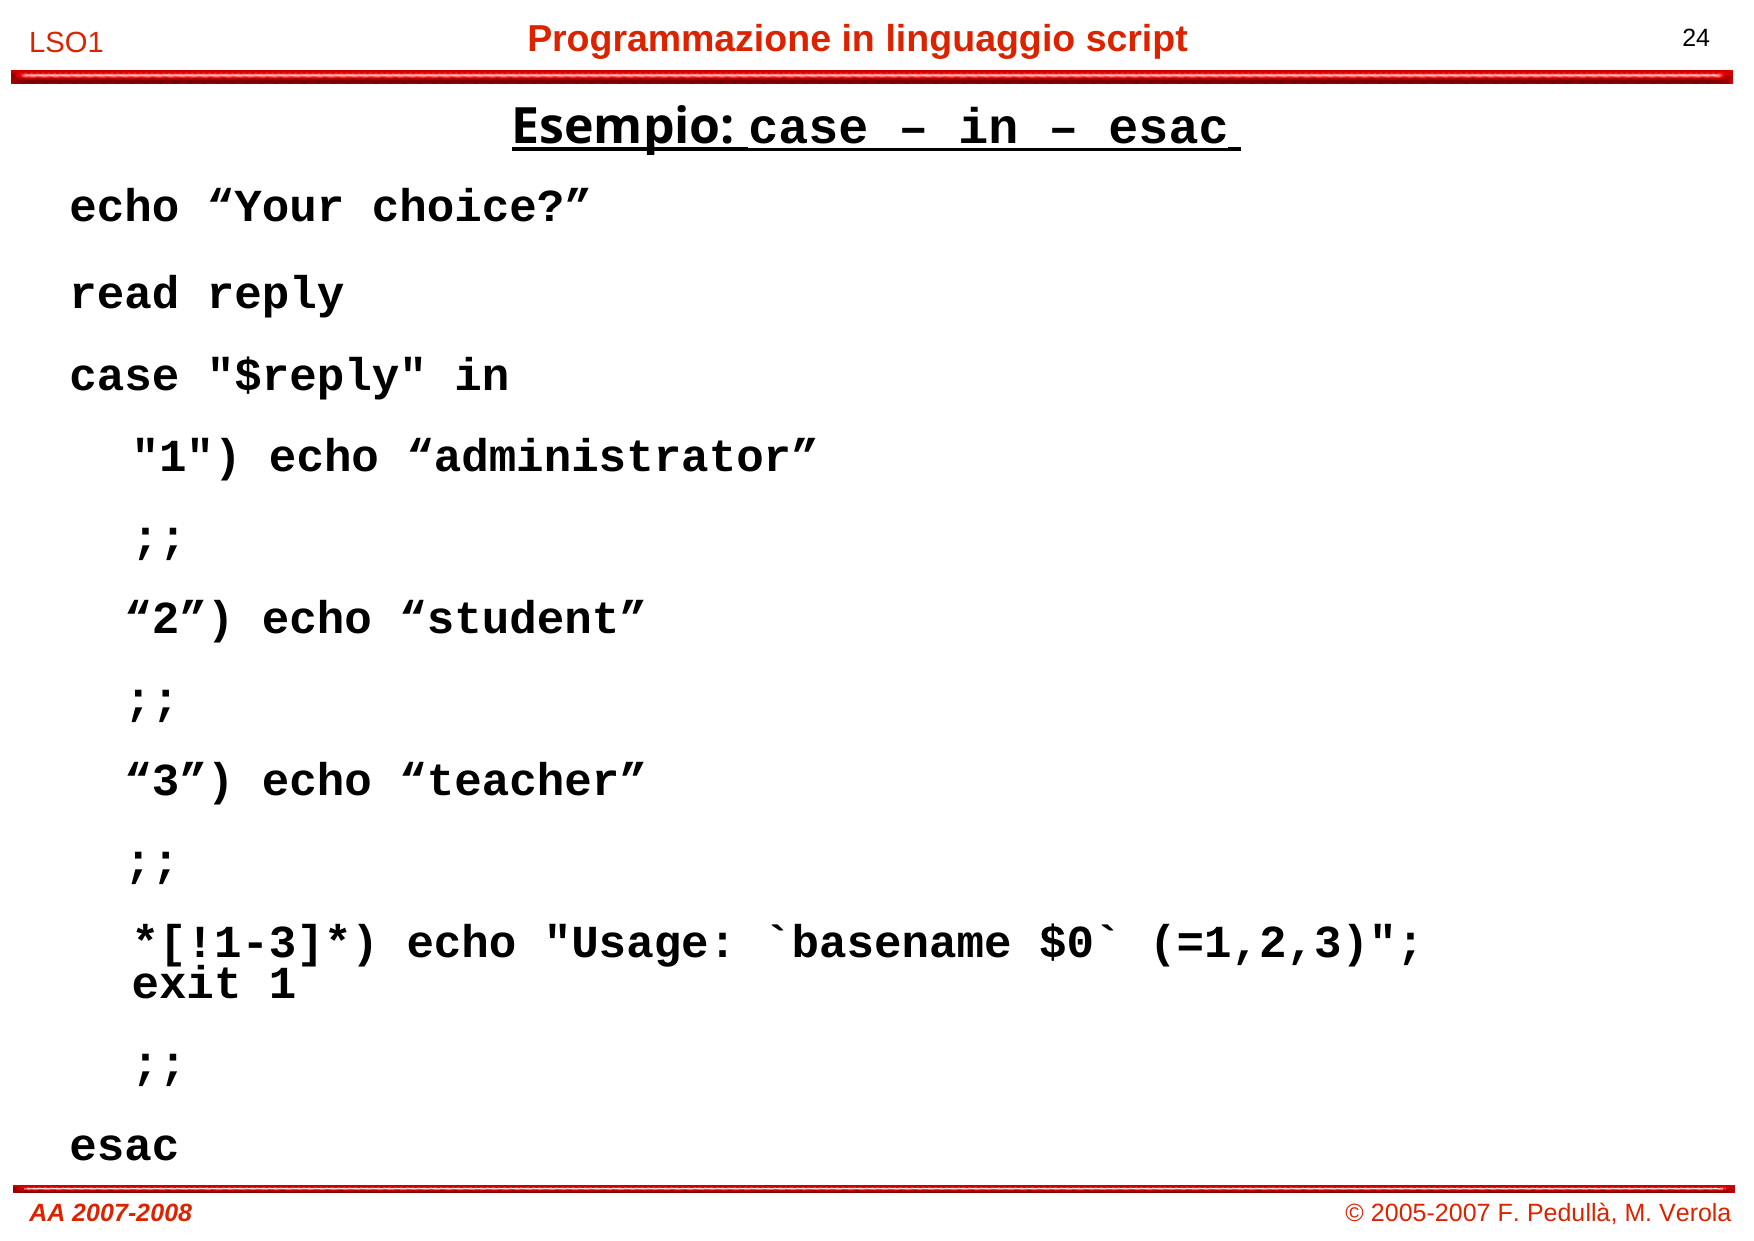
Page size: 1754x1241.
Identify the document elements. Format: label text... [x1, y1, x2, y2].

picture [11, 70, 1733, 84]
list echo “Your choice?” read reply case "$reply" in "1") echo “administrator” ;; “2”) echo “student” ;; “3”) echo “teacher” ;; *[!1-3]*) echo "Usage: `basename $0` (=1,2,3)"; exit 1 ;; esac [54, 176, 1692, 1182]
picture [13, 1185, 1735, 1193]
title Esempio: case – in – esac [480, 78, 1274, 174]
